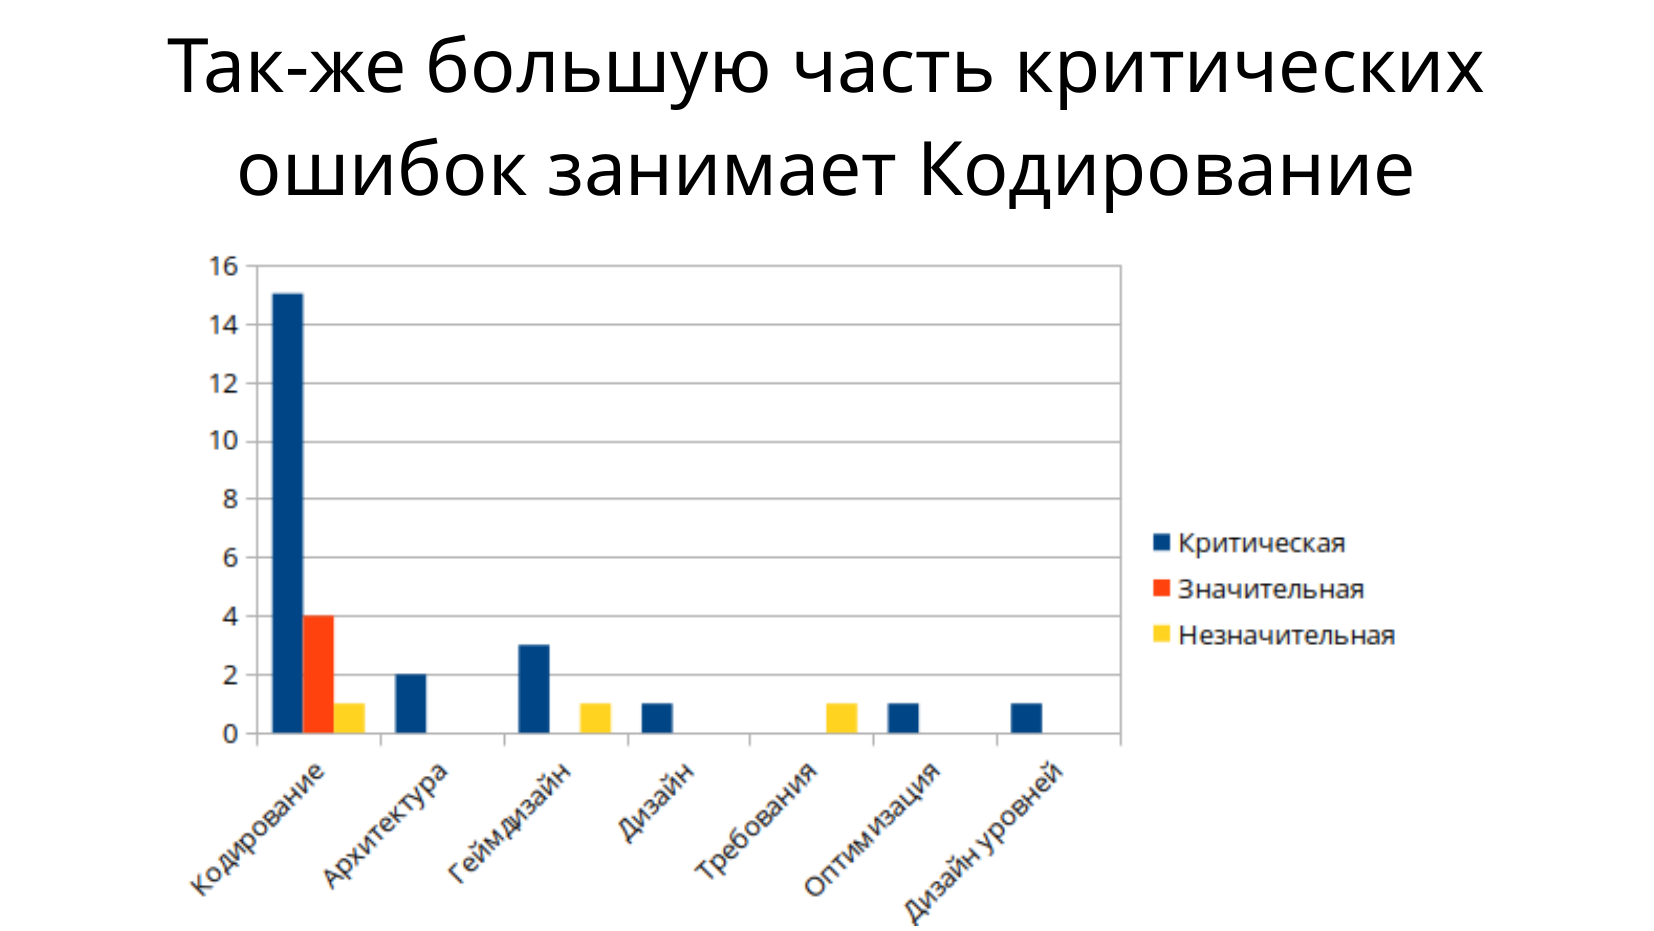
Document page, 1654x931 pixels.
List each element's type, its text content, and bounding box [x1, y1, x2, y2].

picture [177, 236, 1418, 926]
title Так-же большую часть критических ошибок занимает Кодирование [82, 12, 1571, 218]
